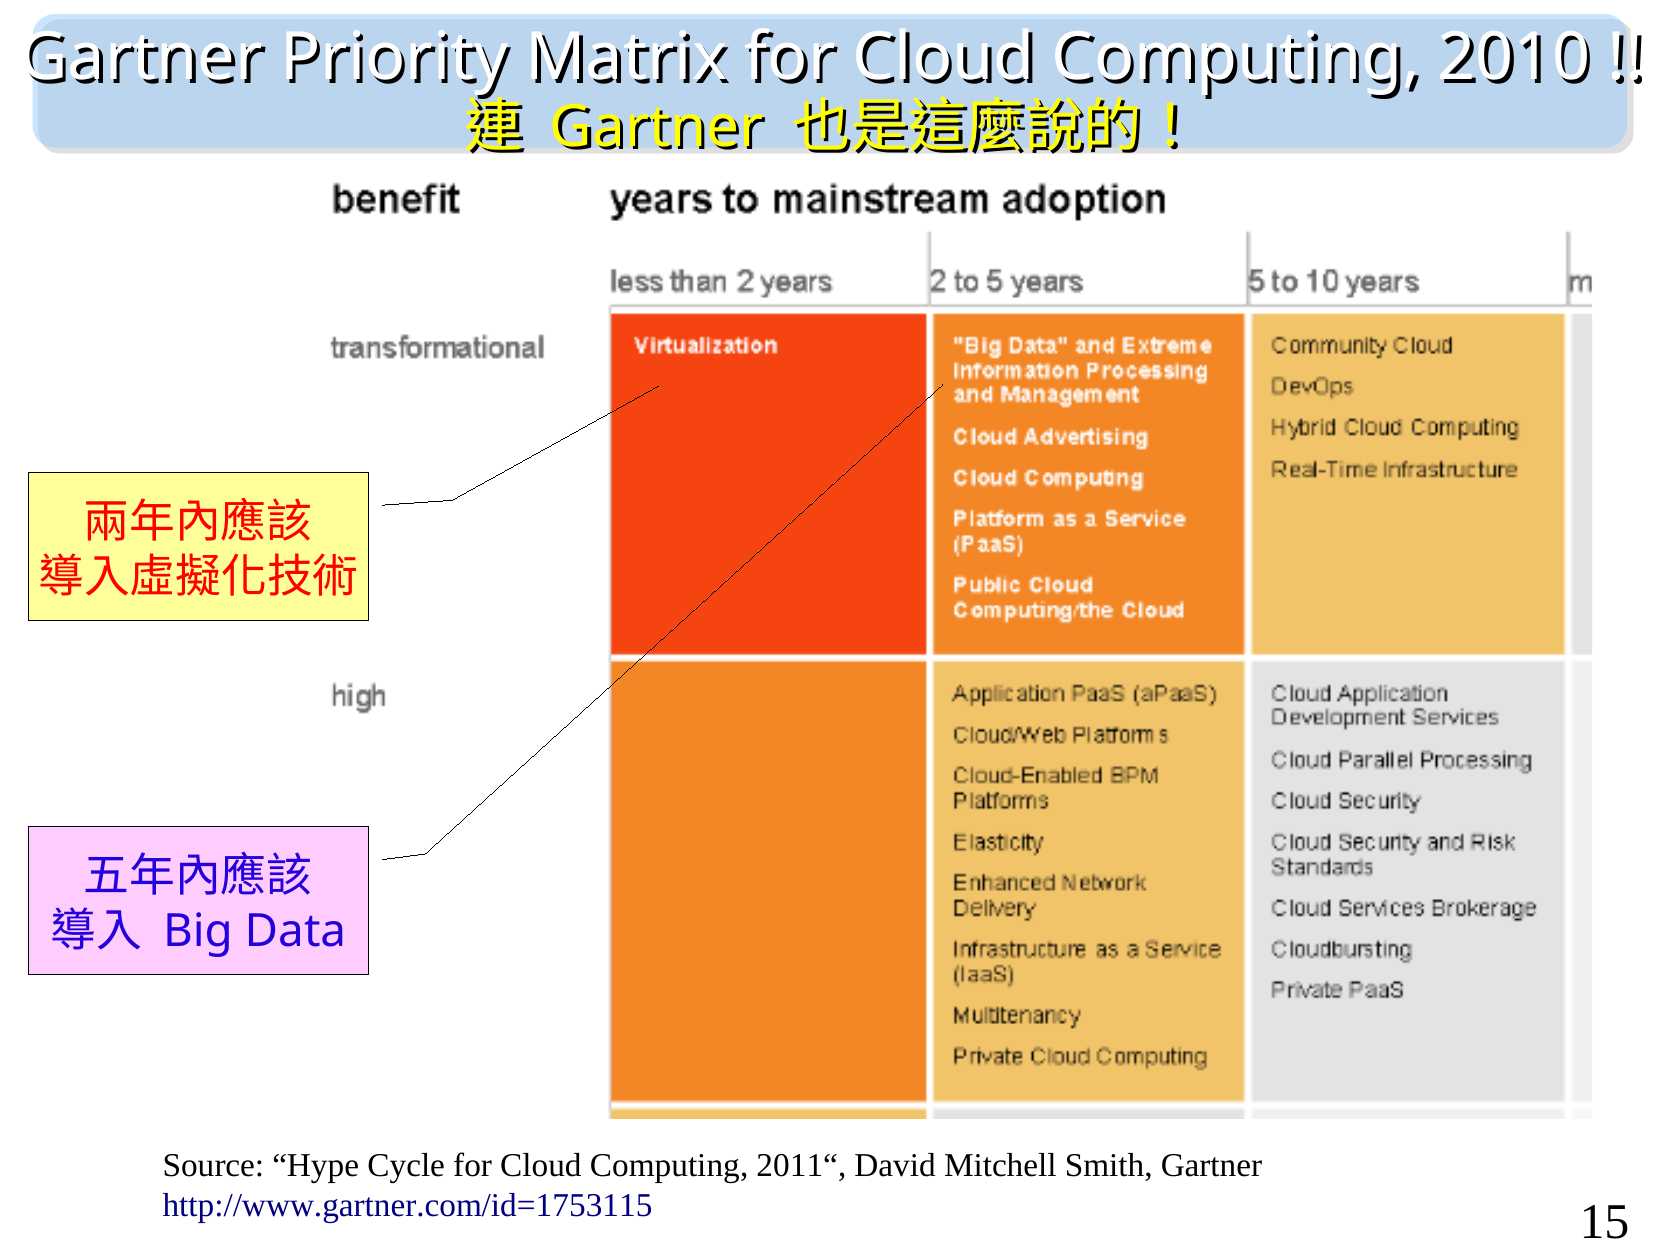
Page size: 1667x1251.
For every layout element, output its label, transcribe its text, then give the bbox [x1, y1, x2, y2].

title Gartner Priority Matrix for Cloud Computing, 2010 !! 連 Gartner 也是這麼說的！ [0, 19, 1665, 160]
picture [292, 166, 1593, 1119]
text_box 兩年內應該 導入虛擬化技術 [29, 472, 368, 620]
text_box 五年內應該 導入 Big Data [29, 827, 368, 974]
text_box Source: “Hype Cycle for Cloud Computing, 2011“, David Mitchell Smith, Gartner http://www.gartner.com/id=1753115 [147, 1135, 1477, 1231]
text_box [40, 14, 1619, 19]
